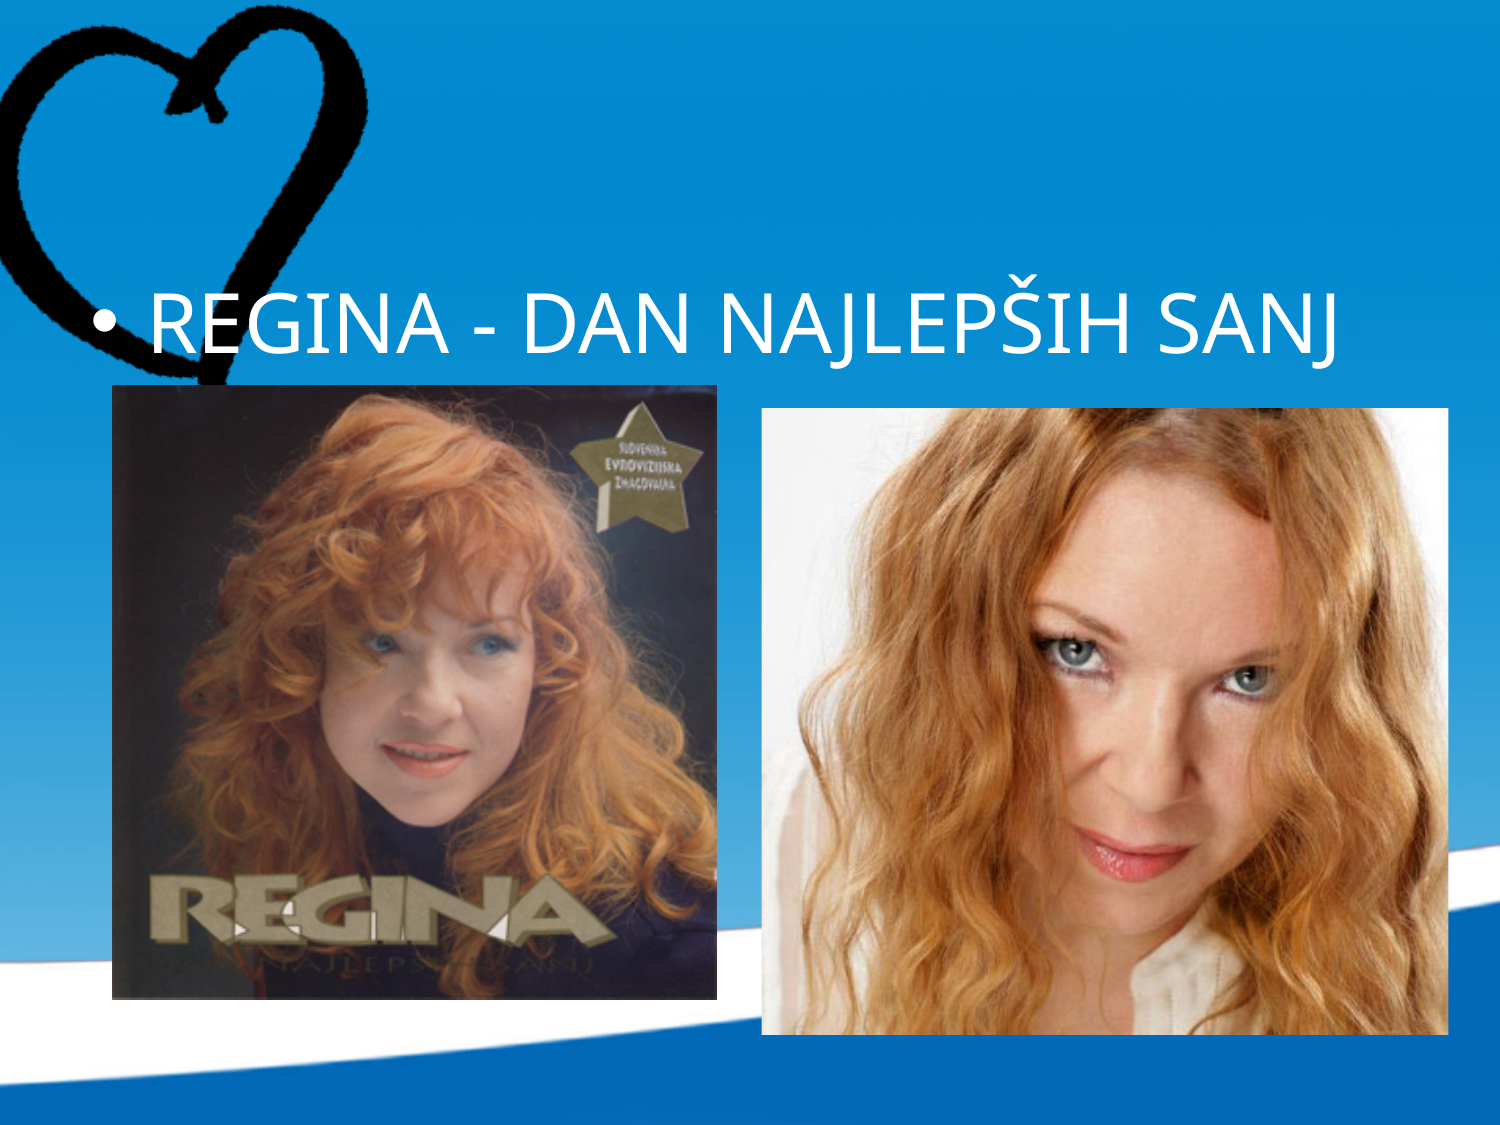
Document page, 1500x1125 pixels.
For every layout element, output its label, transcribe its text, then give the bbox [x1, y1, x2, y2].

picture [112, 385, 717, 1000]
picture [0, 7, 366, 333]
list REGINA - DAN NAJLEPŠIH SANJ [75, 262, 1425, 1005]
picture [0, 409, 1500, 1125]
